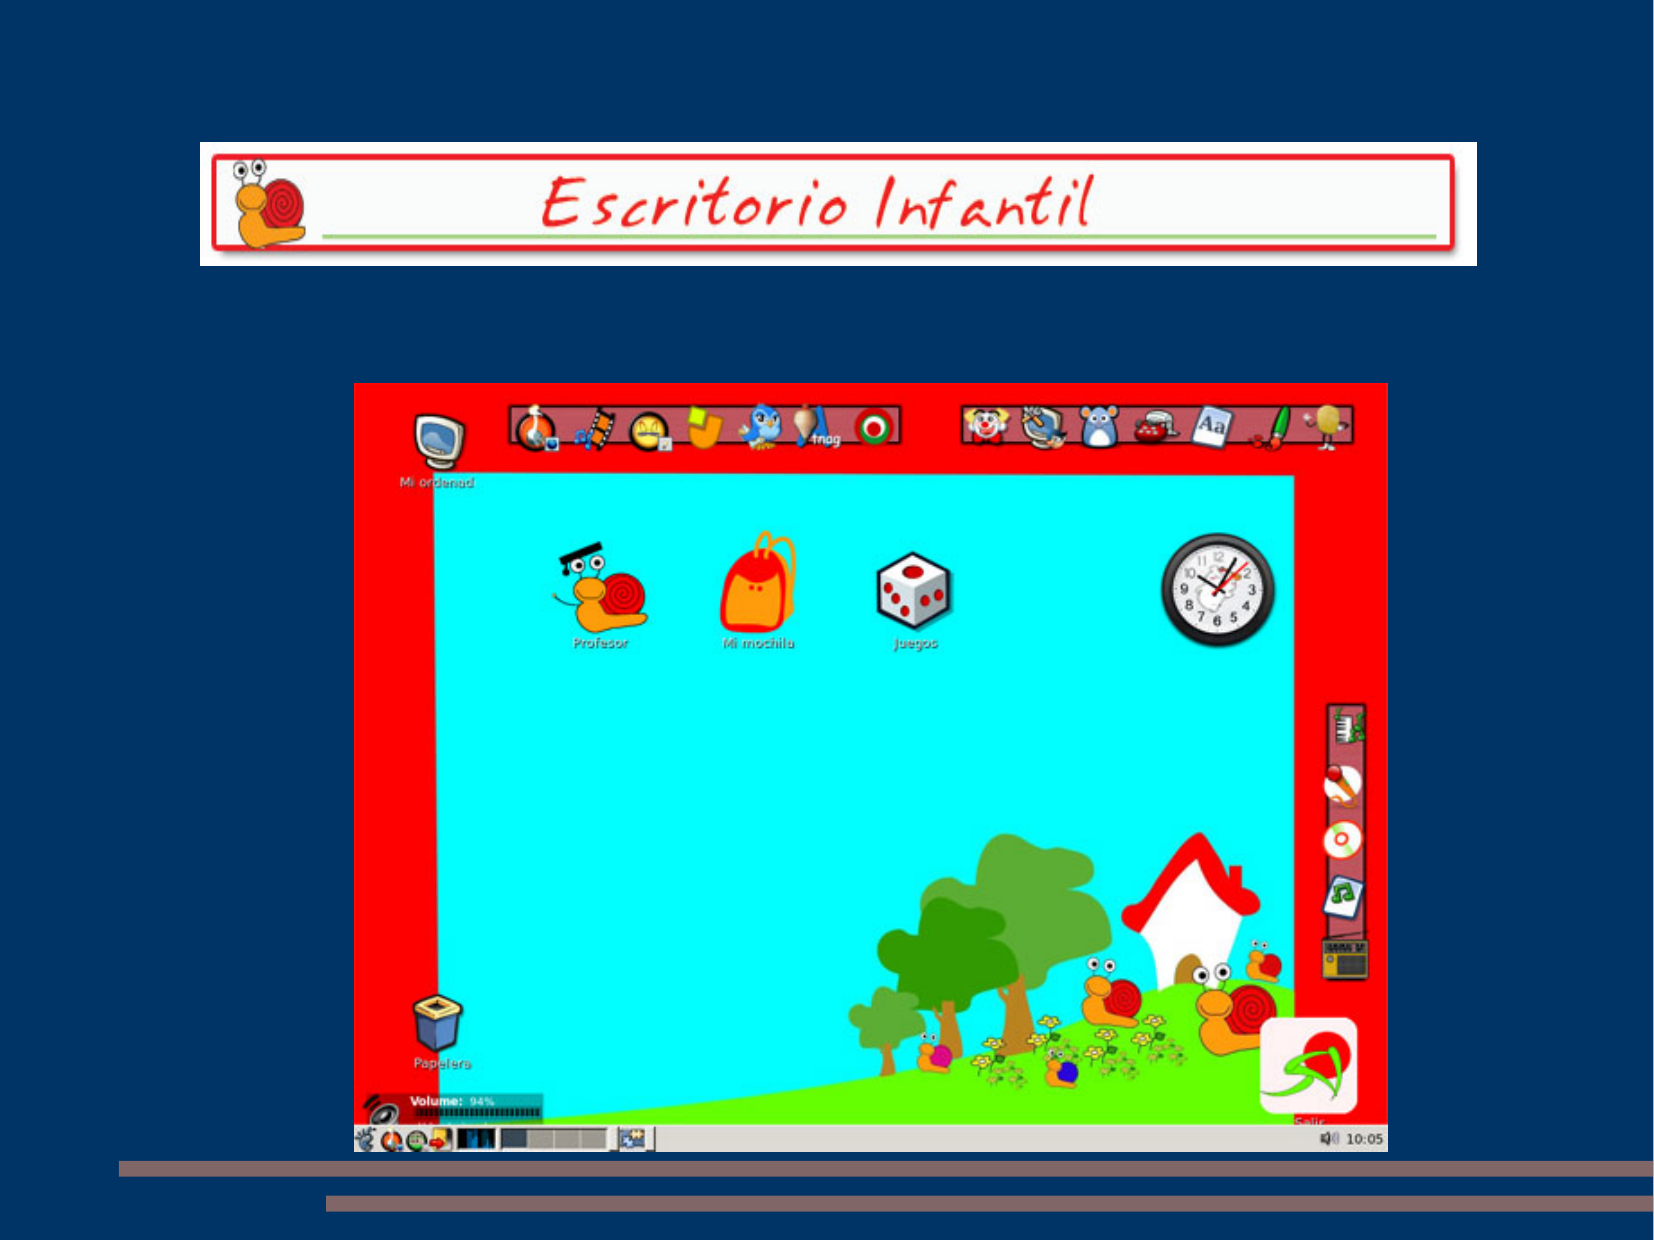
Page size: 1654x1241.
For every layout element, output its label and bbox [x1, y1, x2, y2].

picture [200, 142, 1477, 266]
picture [354, 383, 1388, 1152]
